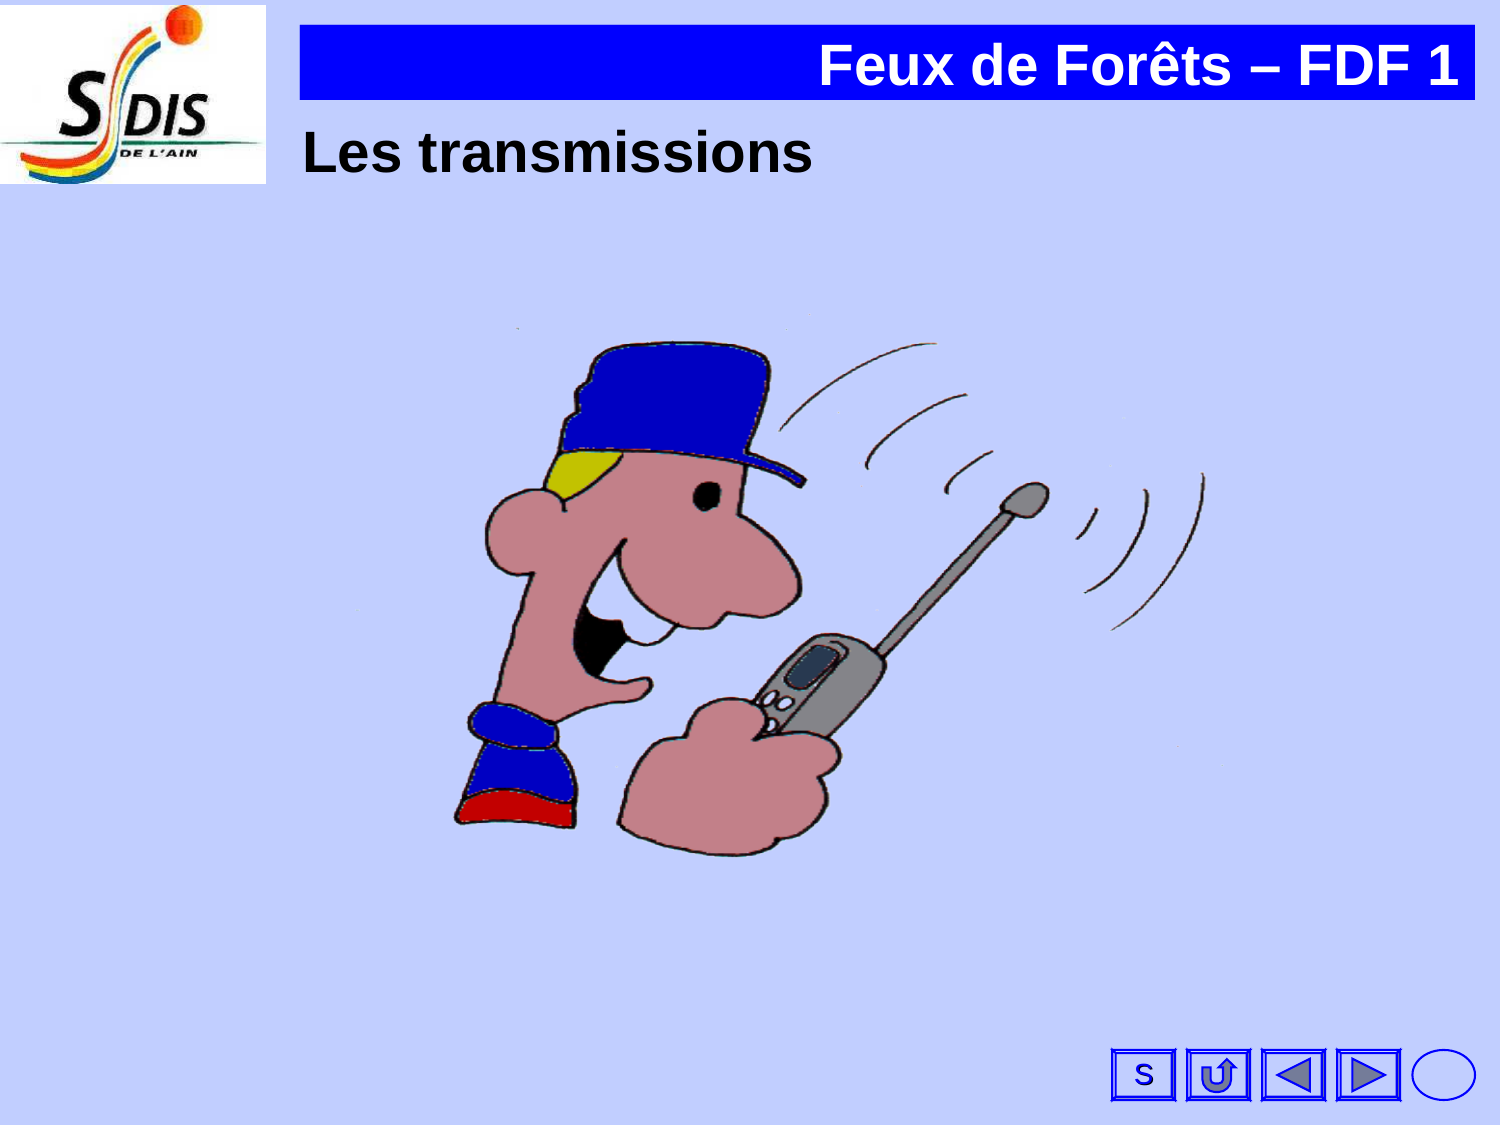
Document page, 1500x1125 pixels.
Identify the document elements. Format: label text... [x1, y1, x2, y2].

text_box [1412, 1049, 1476, 1101]
picture [0, 5, 266, 184]
picture [354, 295, 1241, 916]
text_box Les transmissions [287, 112, 831, 193]
text_box Feux de Forêts – FDF 1 [299, 24, 1475, 100]
